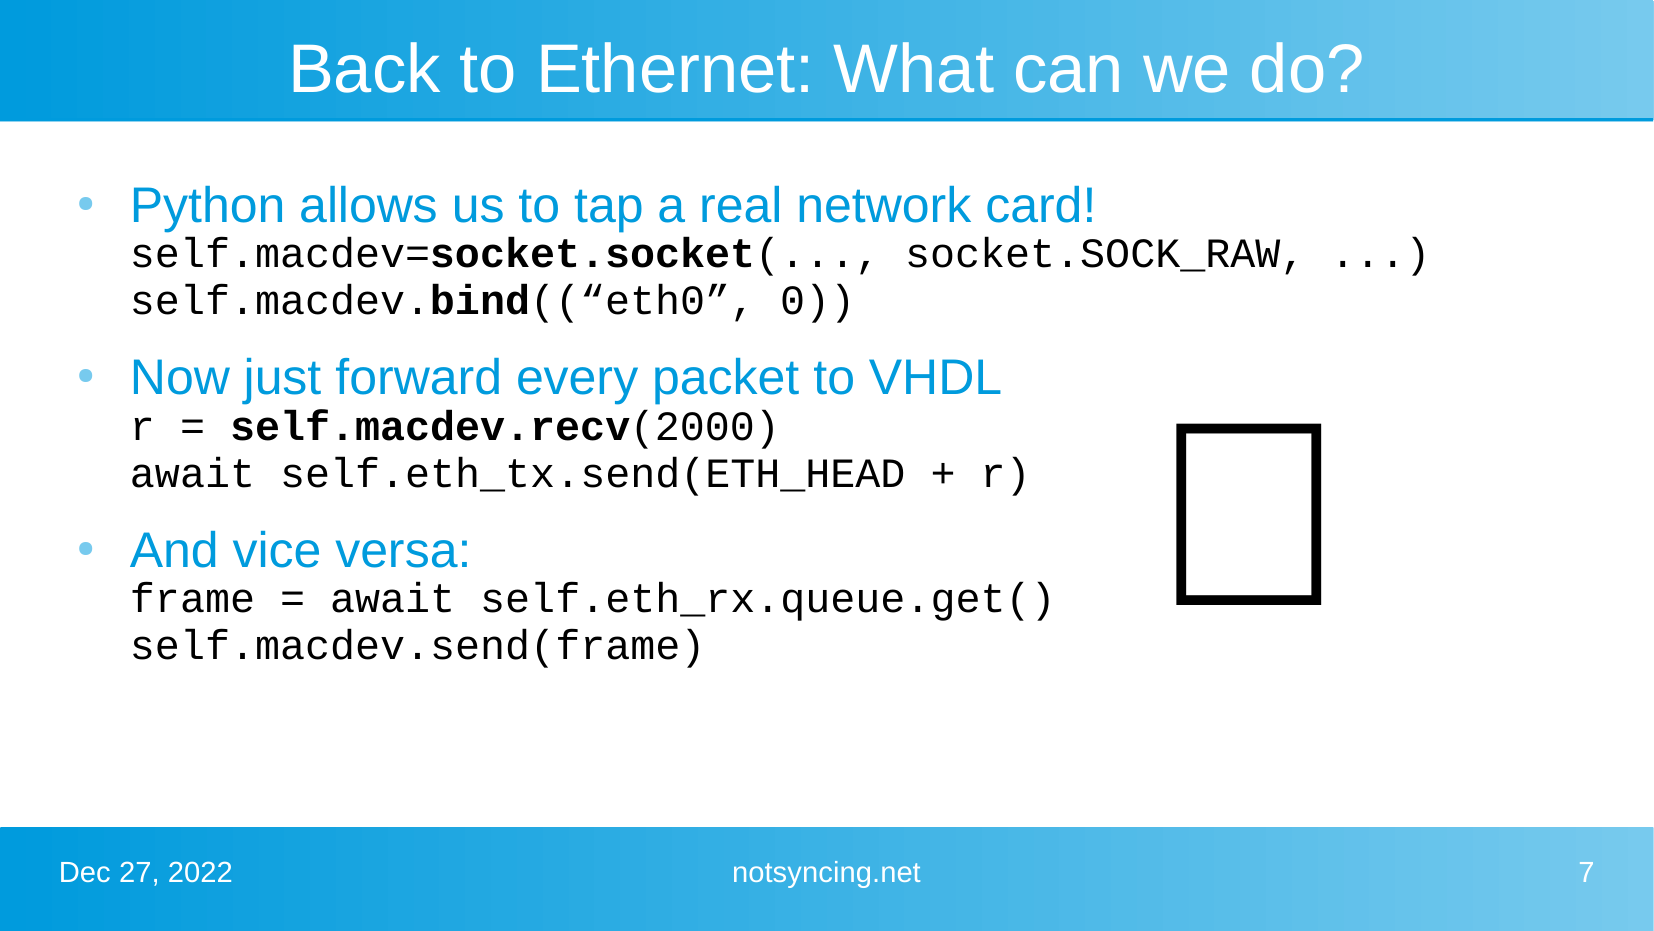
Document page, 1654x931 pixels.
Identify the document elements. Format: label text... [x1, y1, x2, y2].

list Python allows us to tap a real network card! self.macdev=socket.socket(..., socket.SOCK_RAW, ...) self.macdev.bind((“eth0”, 0)) Now just forward every packet to VHDL r = self.macdev.recv(2000) await self.eth_tx.send(ETH_HEAD + r) And vice versa: frame = await self.eth_rx.queue.get() self.macdev.send(frame) [59, 177, 1595, 768]
text_box 🤯 [1136, 359, 1517, 689]
title Back to Ethernet: What can we do? [59, 29, 1595, 108]
